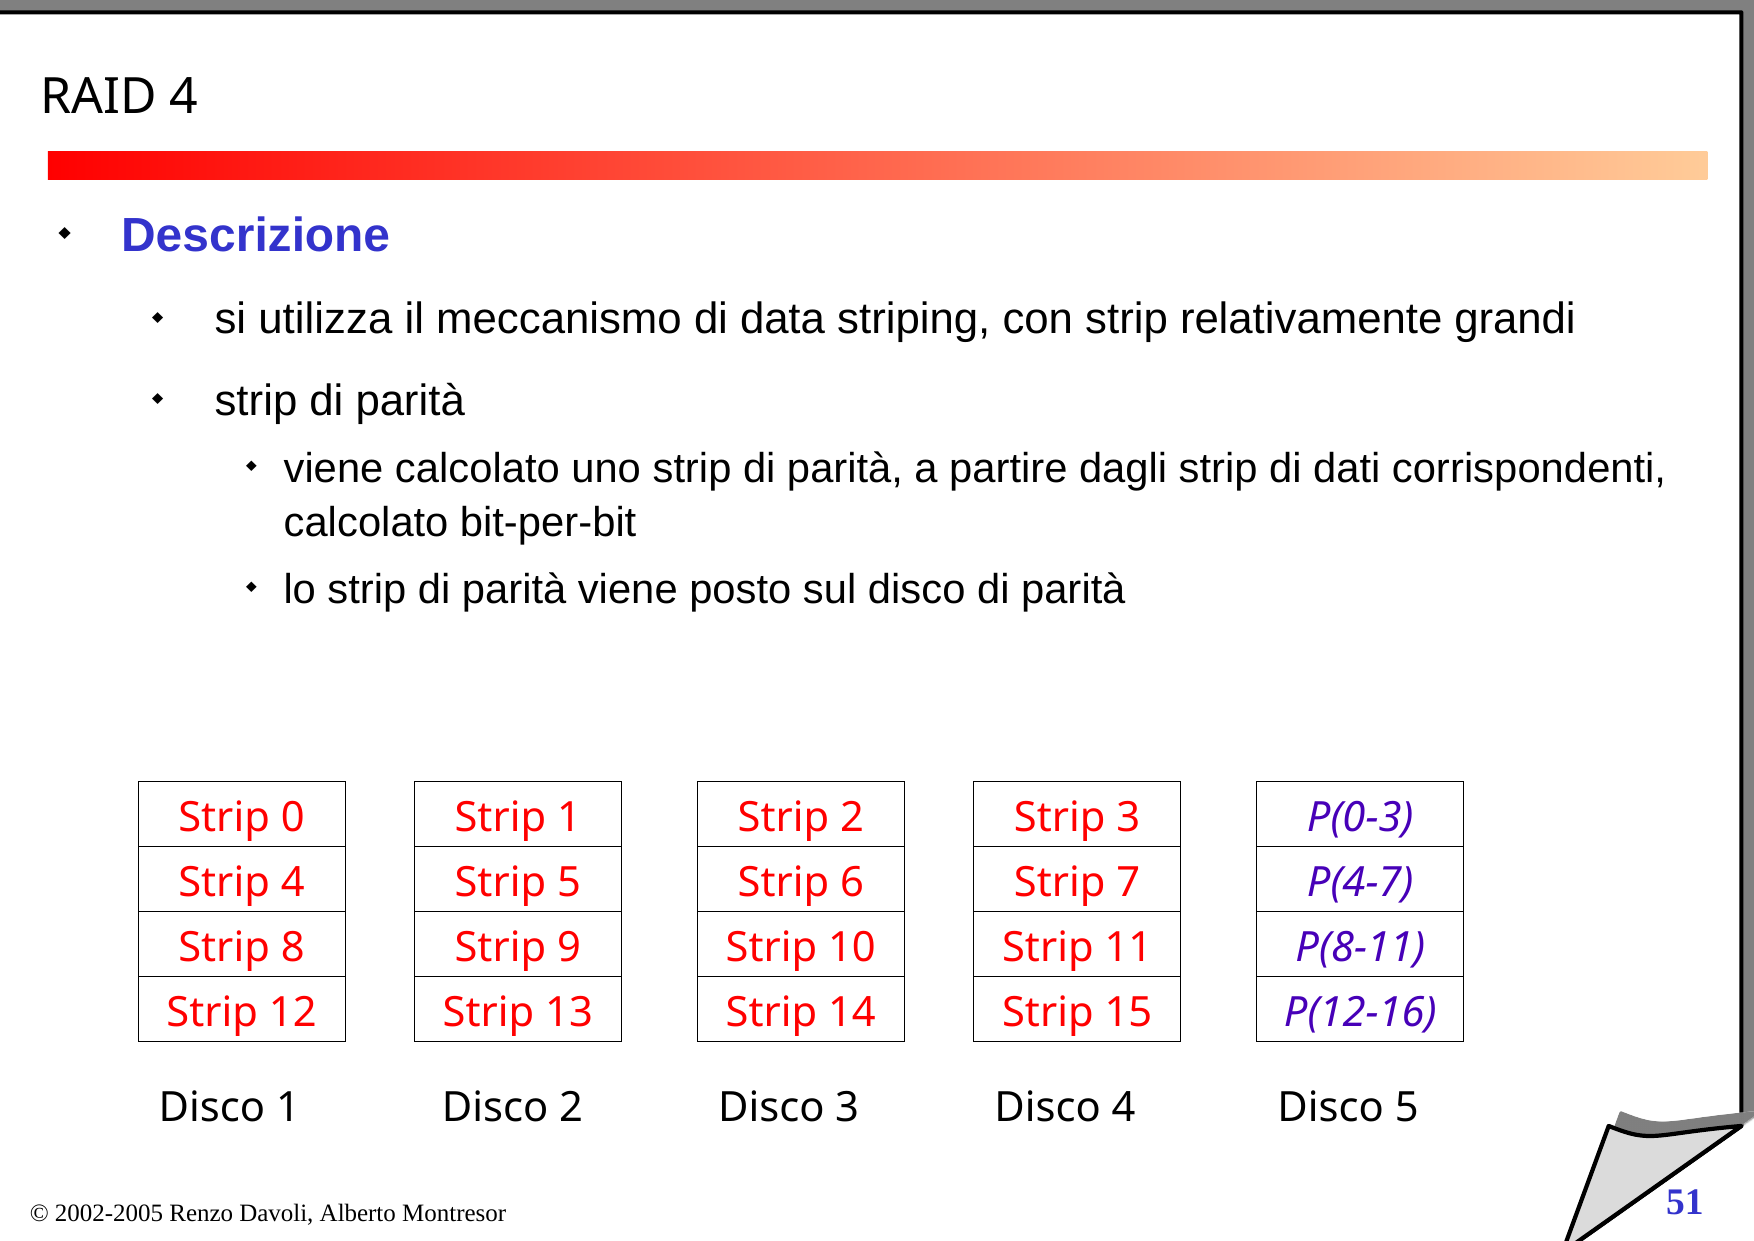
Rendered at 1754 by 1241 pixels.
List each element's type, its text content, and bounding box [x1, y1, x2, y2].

title RAID 4 [40, 49, 1714, 144]
text_box Disco 2 [441, 1074, 611, 1139]
text_box P(12-16) [1256, 976, 1464, 1042]
text_box P(8-11) [1256, 911, 1464, 976]
text_box Disco 5 [1277, 1074, 1446, 1139]
text_box Strip 3 [973, 781, 1181, 846]
list Descrizione si utilizza il meccanismo di data striping, con strip relativamente grandi strip di parità viene calcolato uno strip di parità, a partire dagli strip di dati corrispondenti, calcolato bit-per-bit lo strip di parità viene posto sul disco di parità [58, 206, 1696, 815]
text_box Strip 9 [414, 911, 622, 976]
text_box Disco 4 [994, 1074, 1163, 1139]
text_box Strip 15 [973, 976, 1181, 1042]
text_box Disco 3 [718, 1074, 887, 1139]
text_box Strip 1 [414, 781, 622, 846]
text_box Strip 14 [697, 976, 905, 1042]
text_box P(0-3) [1256, 781, 1464, 846]
text_box P(4-7) [1256, 846, 1464, 911]
text_box Strip 7 [973, 846, 1181, 911]
text_box Strip 8 [138, 911, 346, 976]
text_box Strip 13 [414, 976, 622, 1042]
text_box Strip 2 [697, 781, 905, 846]
text_box Strip 10 [697, 911, 905, 976]
text_box Strip 6 [697, 846, 905, 911]
text_box Strip 12 [138, 976, 346, 1042]
text_box Strip 4 [138, 846, 346, 911]
text_box Strip 11 [973, 911, 1181, 976]
text_box Strip 5 [414, 846, 622, 911]
text_box Strip 0 [138, 781, 346, 846]
text_box Disco 1 [158, 1074, 320, 1139]
